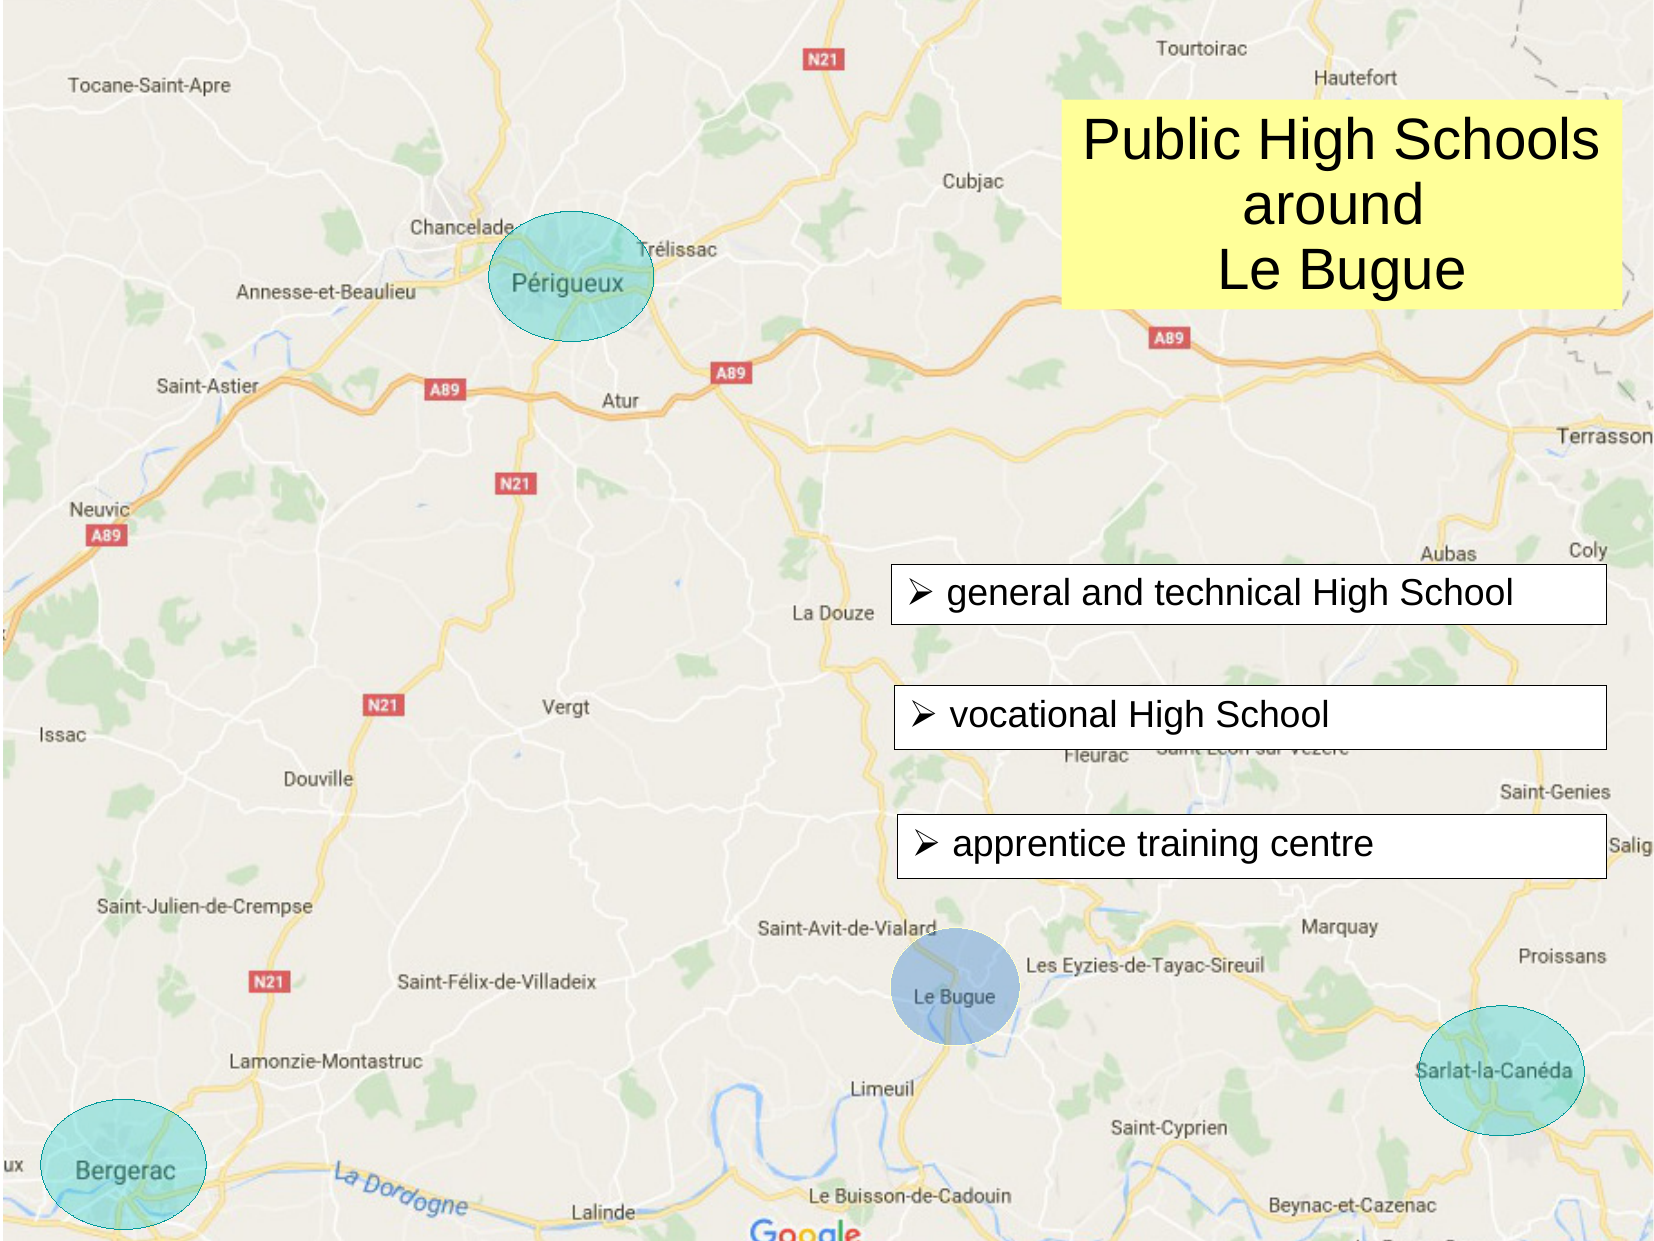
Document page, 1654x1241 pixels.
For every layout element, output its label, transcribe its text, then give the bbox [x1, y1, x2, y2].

text_box [890, 927, 1021, 1046]
text_box [488, 211, 654, 342]
text_box [1418, 1005, 1585, 1136]
text_box [24, 857, 191, 970]
text_box  vocational High School [894, 685, 1607, 750]
picture [3, 0, 1654, 1241]
text_box [40, 1099, 207, 1230]
text_box  general and technical High School [891, 564, 1607, 625]
text_box [188, 23, 367, 95]
text_box  apprentice training centre [897, 814, 1607, 879]
text_box Public High Schools around Le Bugue [1061, 99, 1623, 310]
